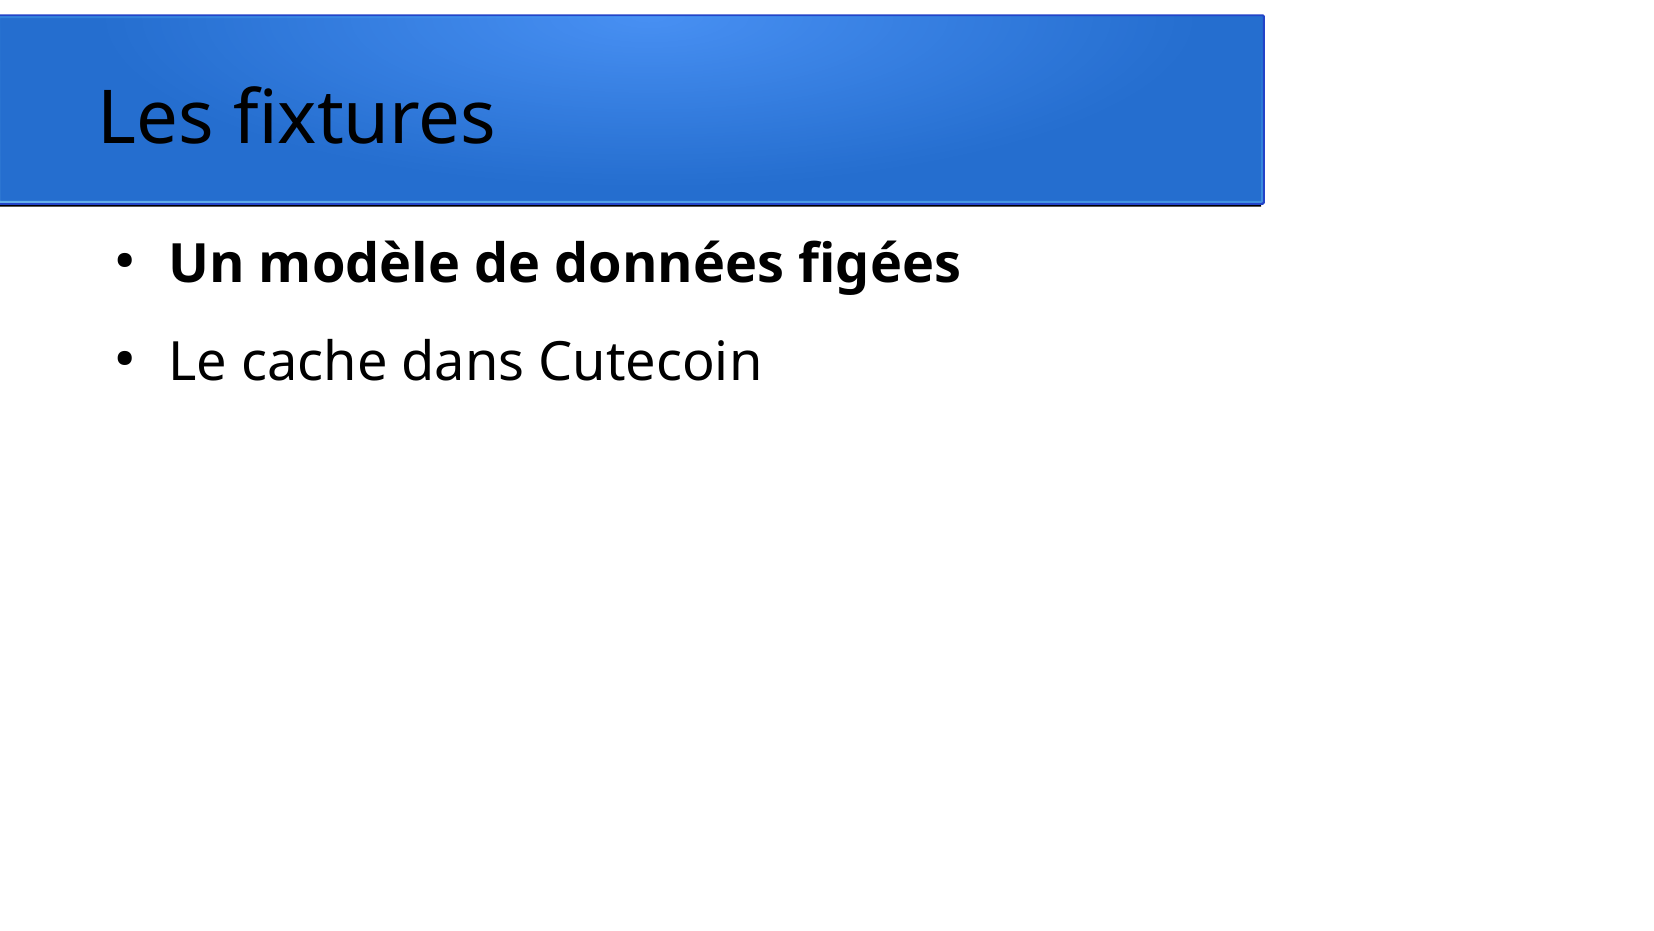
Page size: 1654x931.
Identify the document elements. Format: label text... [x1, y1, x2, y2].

list Un modèle de données figées Le cache dans Cutecoin [82, 216, 1571, 719]
title Les fixtures [82, 37, 1571, 193]
